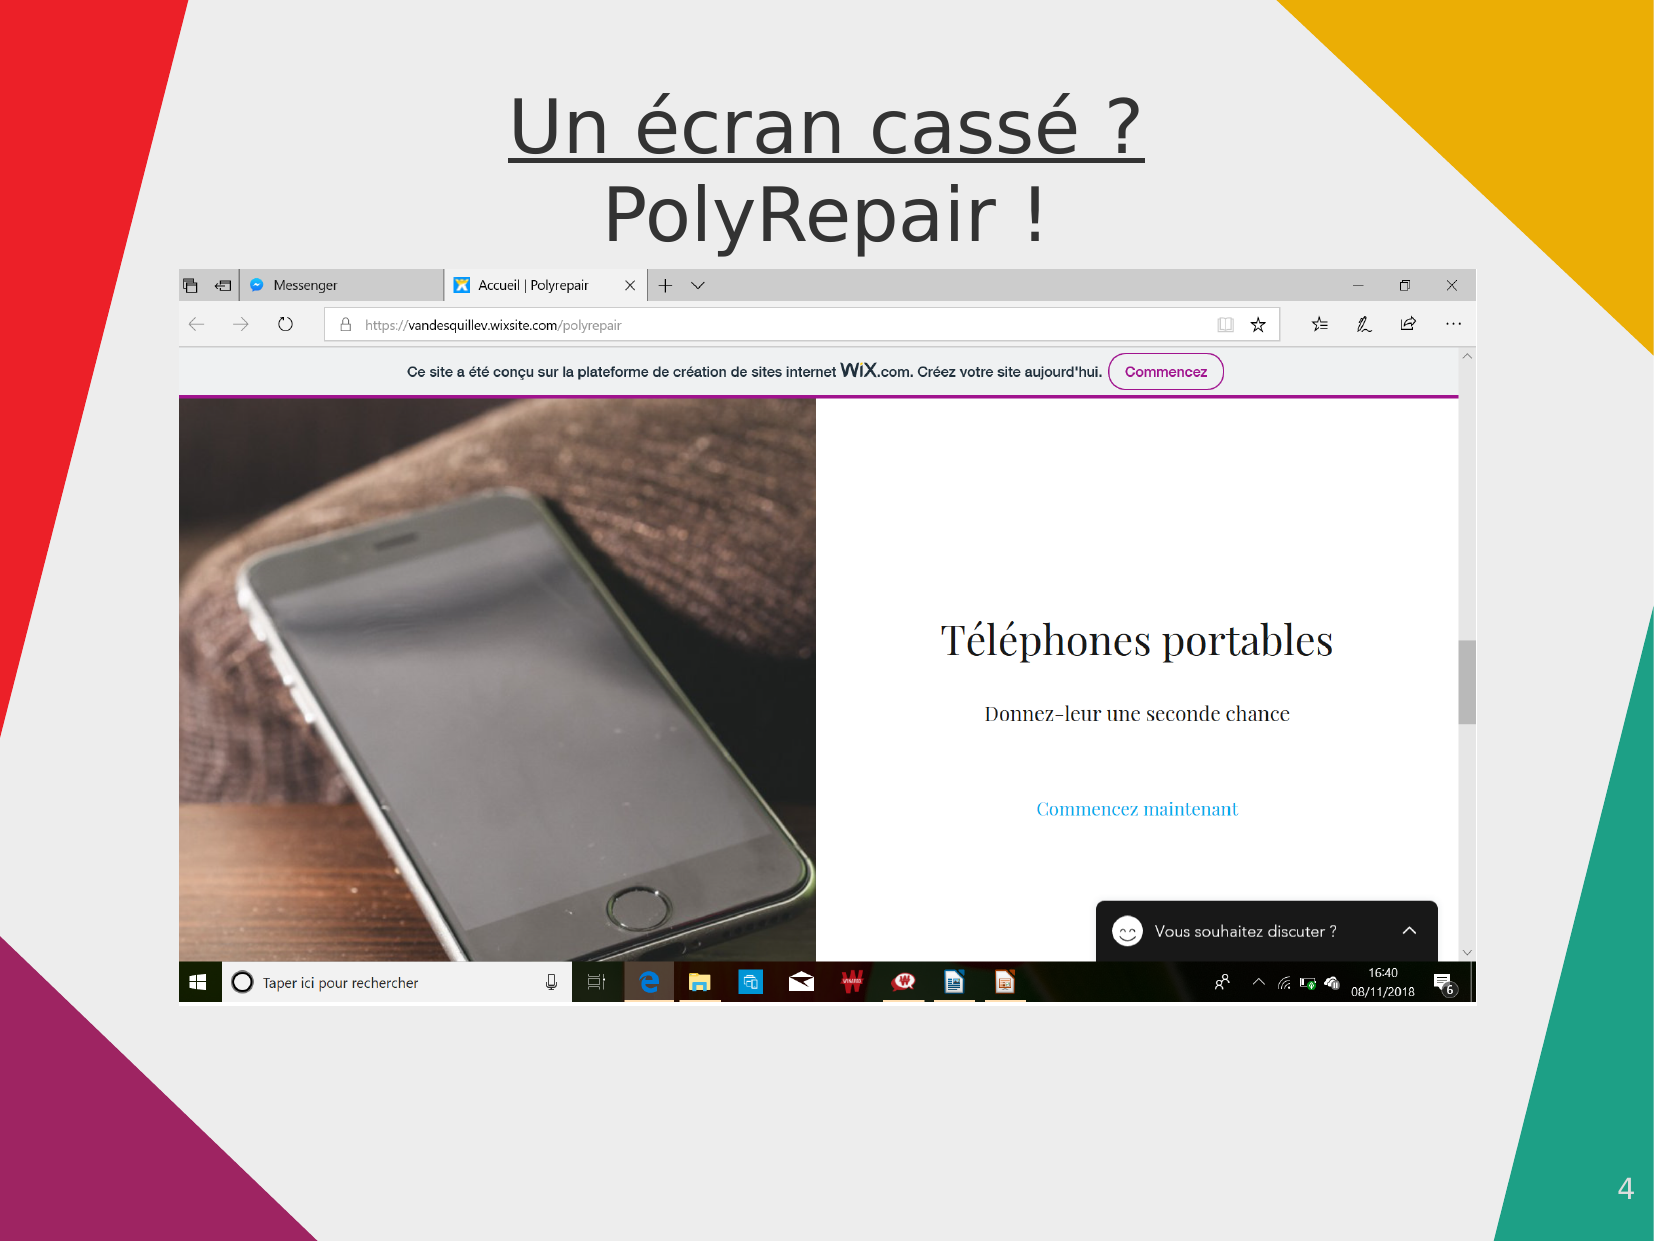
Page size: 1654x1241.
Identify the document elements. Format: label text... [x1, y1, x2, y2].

title Un écran cassé ? PolyRepair ! [114, 73, 1539, 271]
picture [179, 269, 1477, 1006]
